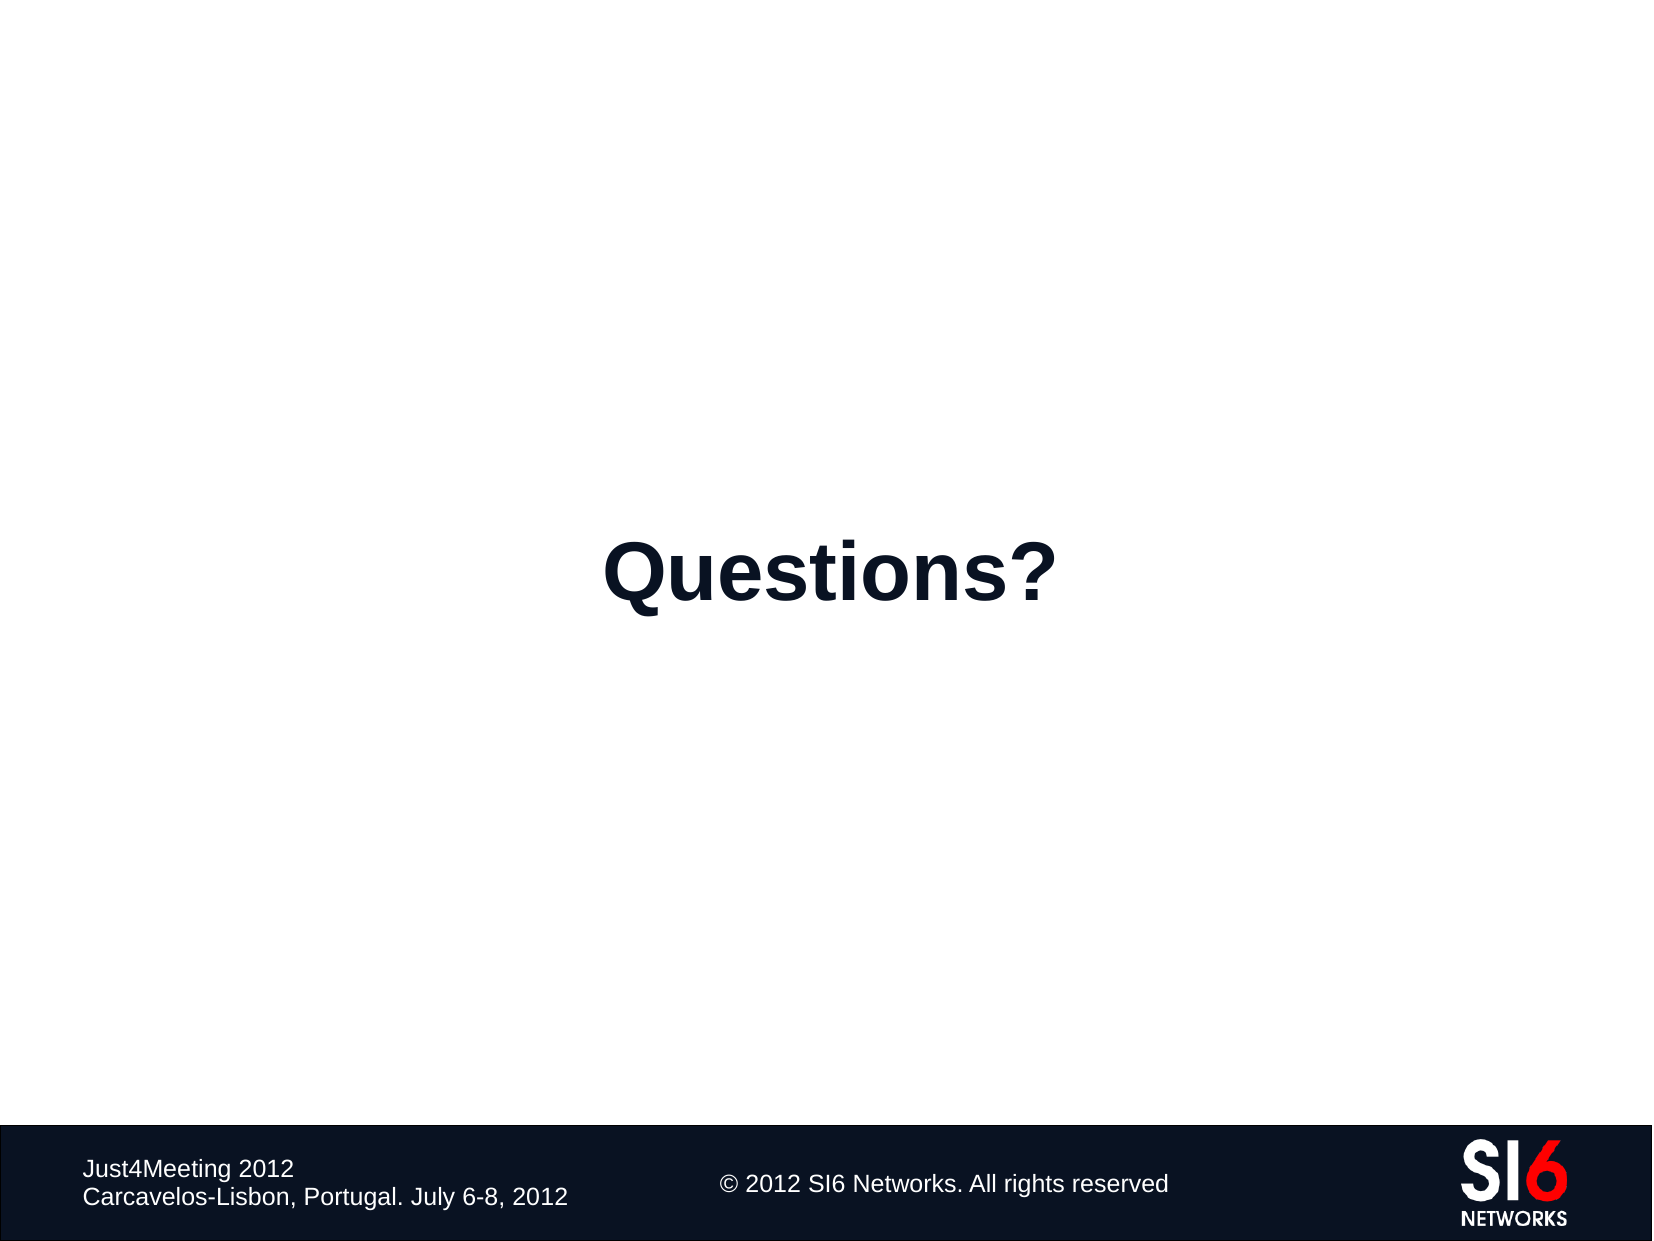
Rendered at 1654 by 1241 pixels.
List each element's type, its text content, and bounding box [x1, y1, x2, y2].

picture [1461, 1139, 1567, 1226]
title Questions? [86, 467, 1576, 676]
